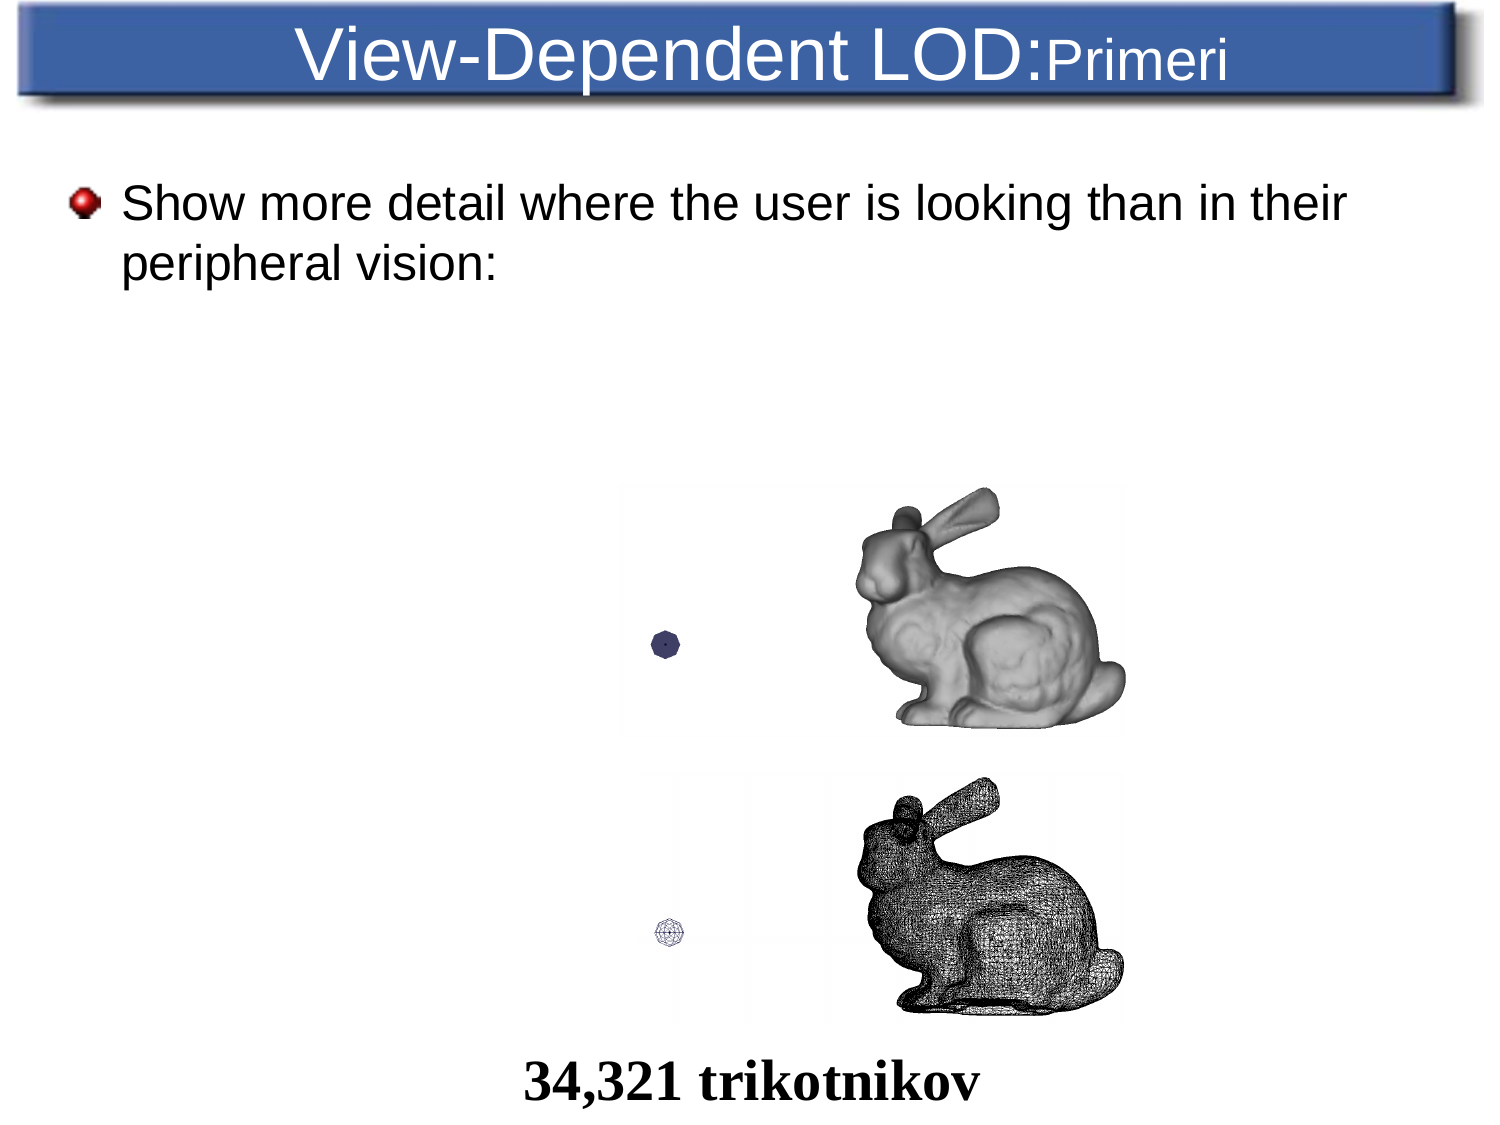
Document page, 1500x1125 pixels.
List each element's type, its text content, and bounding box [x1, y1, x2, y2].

picture [16, 0, 1484, 113]
list Show more detail where the user is looking than in their peripheral vision: [50, 162, 1463, 1088]
picture [637, 772, 1124, 1026]
text_box 34,321 trikotnikov [200, 1034, 1306, 1125]
title View-Dependent LOD:Primeri [24, 0, 1500, 103]
picture [618, 483, 1126, 738]
